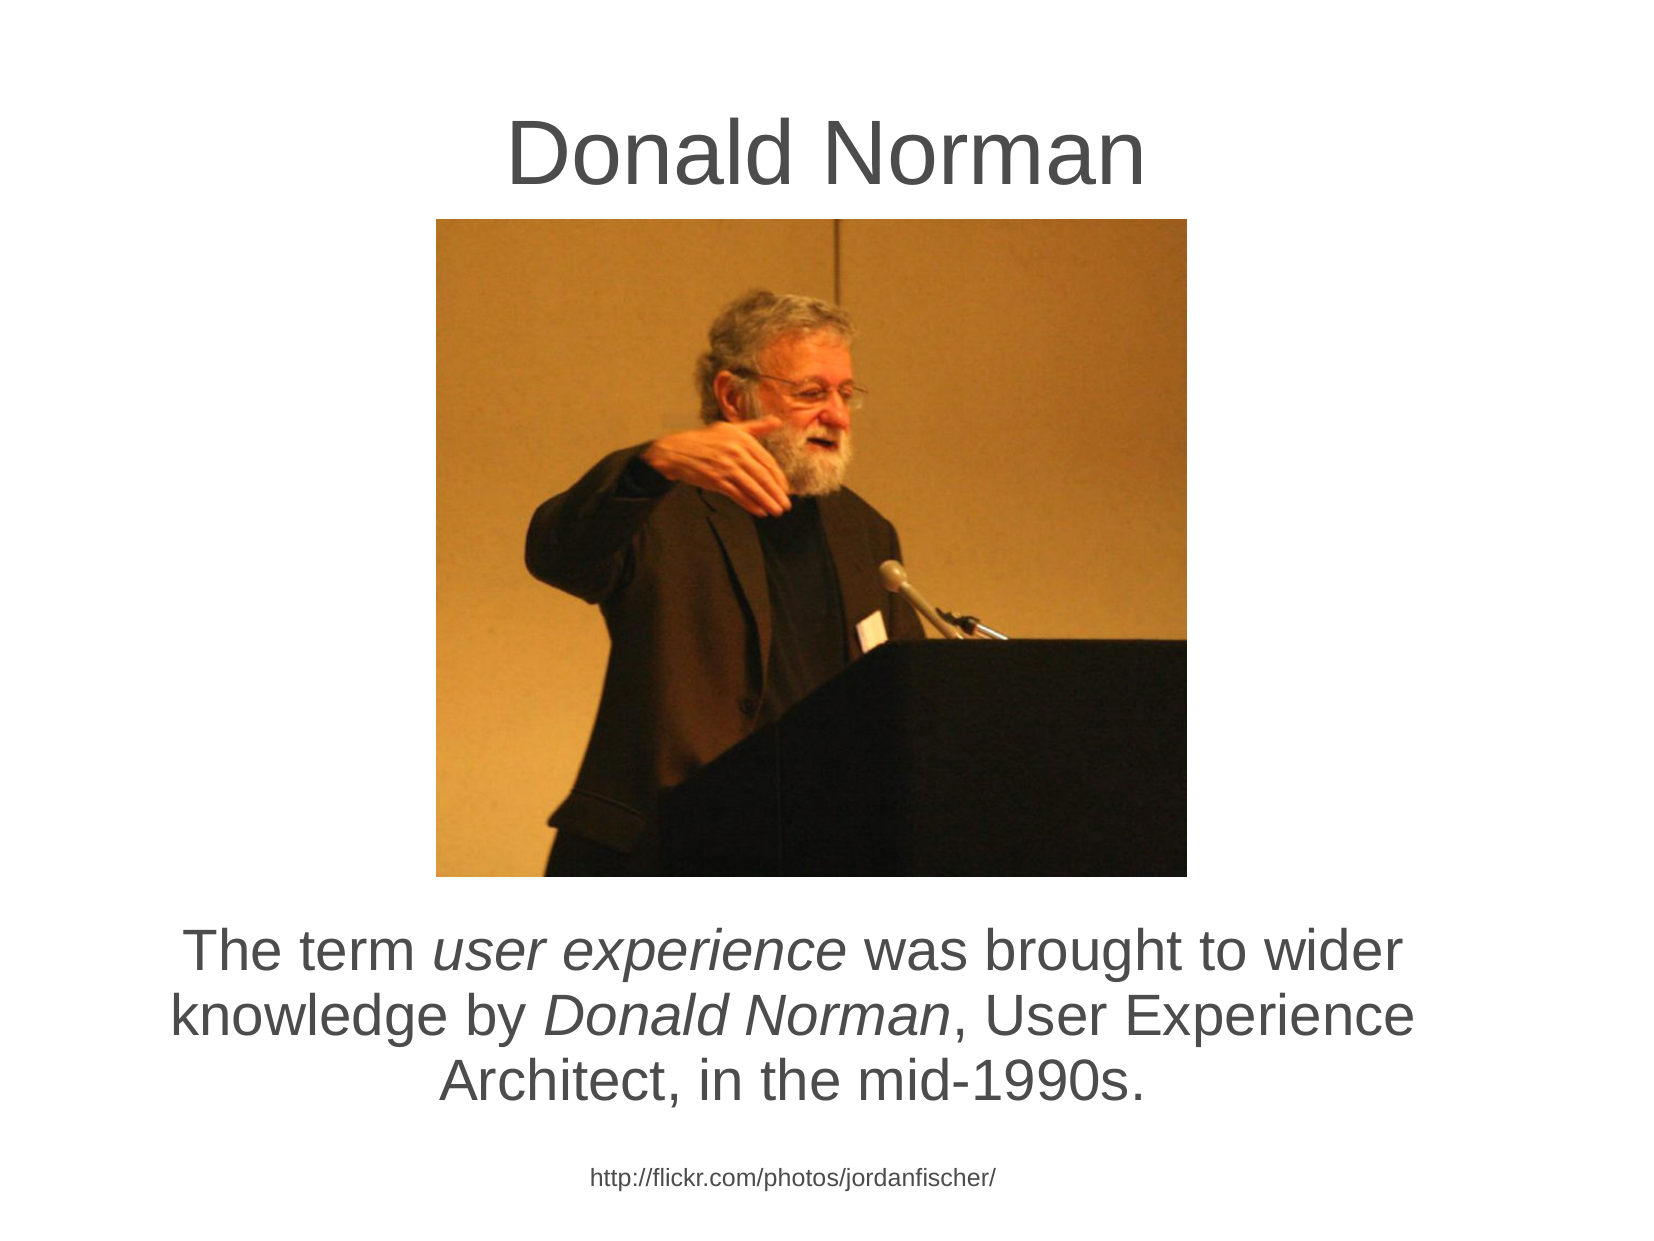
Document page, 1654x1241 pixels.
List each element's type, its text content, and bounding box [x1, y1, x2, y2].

picture [436, 219, 1187, 877]
title Donald Norman [82, 56, 1571, 250]
subtitle The term user experience was brought to wider knowledge by Donald Norman, User Experience Architect, in the mid-1990s. http://flickr.com/photos/jordanfischer/ [49, 878, 1538, 1232]
